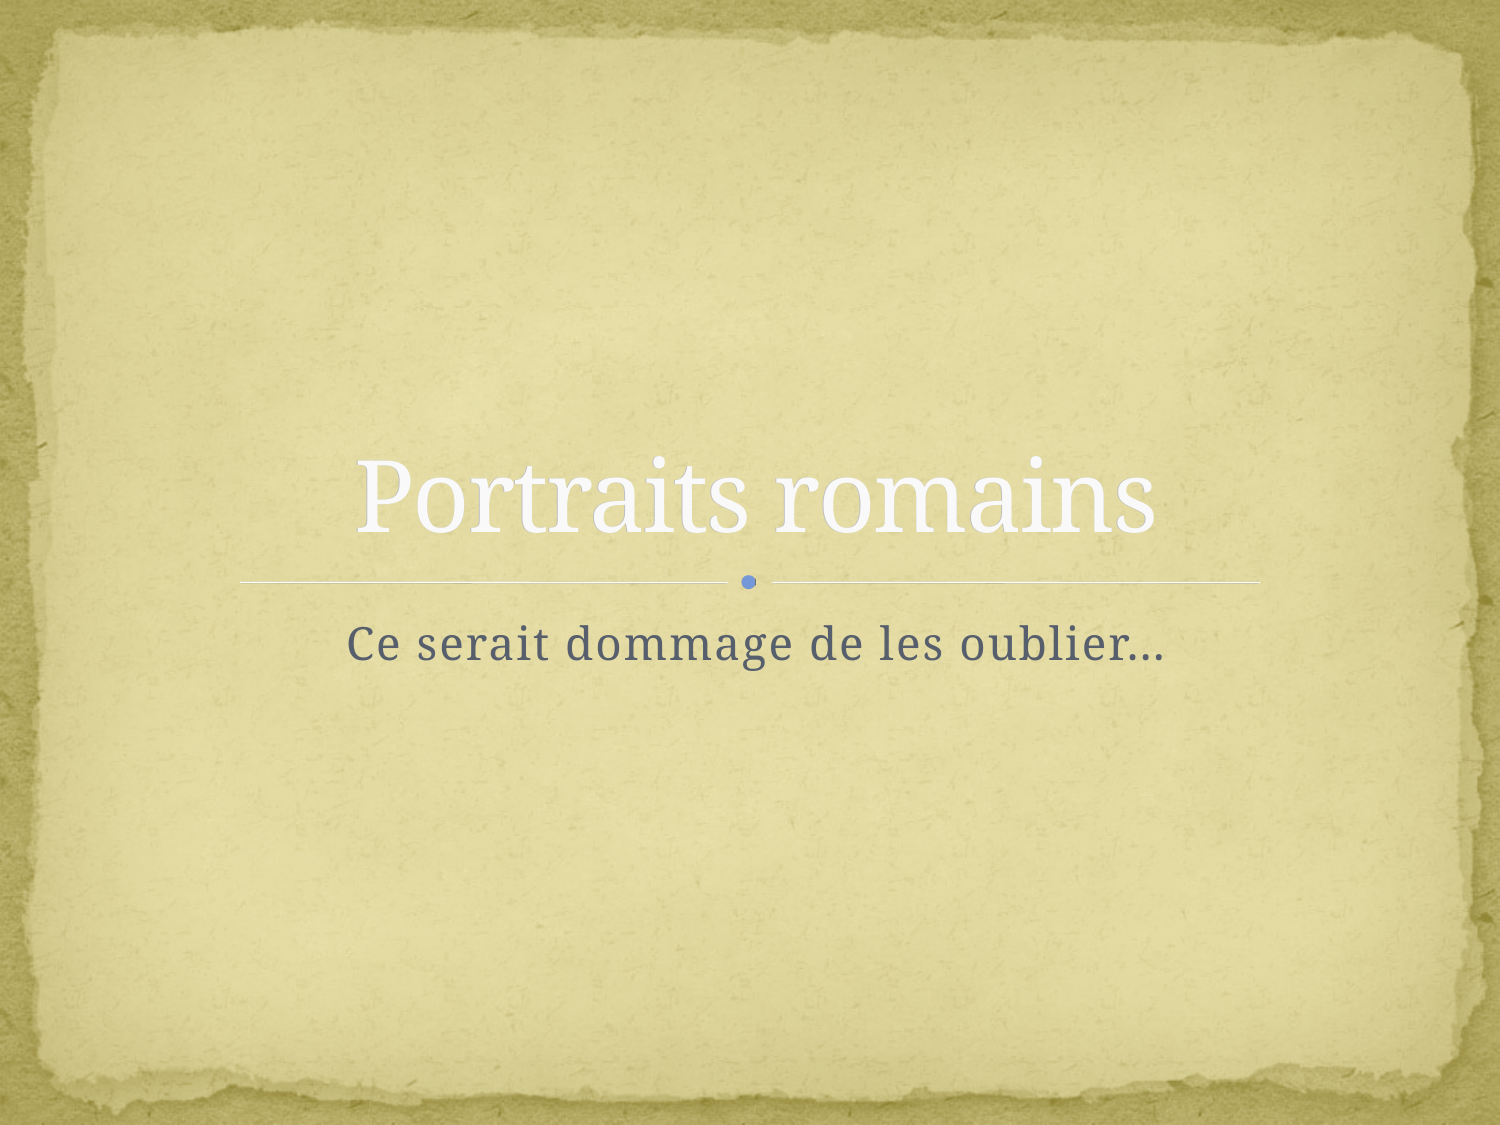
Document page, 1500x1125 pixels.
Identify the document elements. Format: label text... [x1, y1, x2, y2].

subtitle Ce serait dommage de les oublier… [75, 606, 1438, 795]
title Portraits romains [75, 235, 1438, 561]
